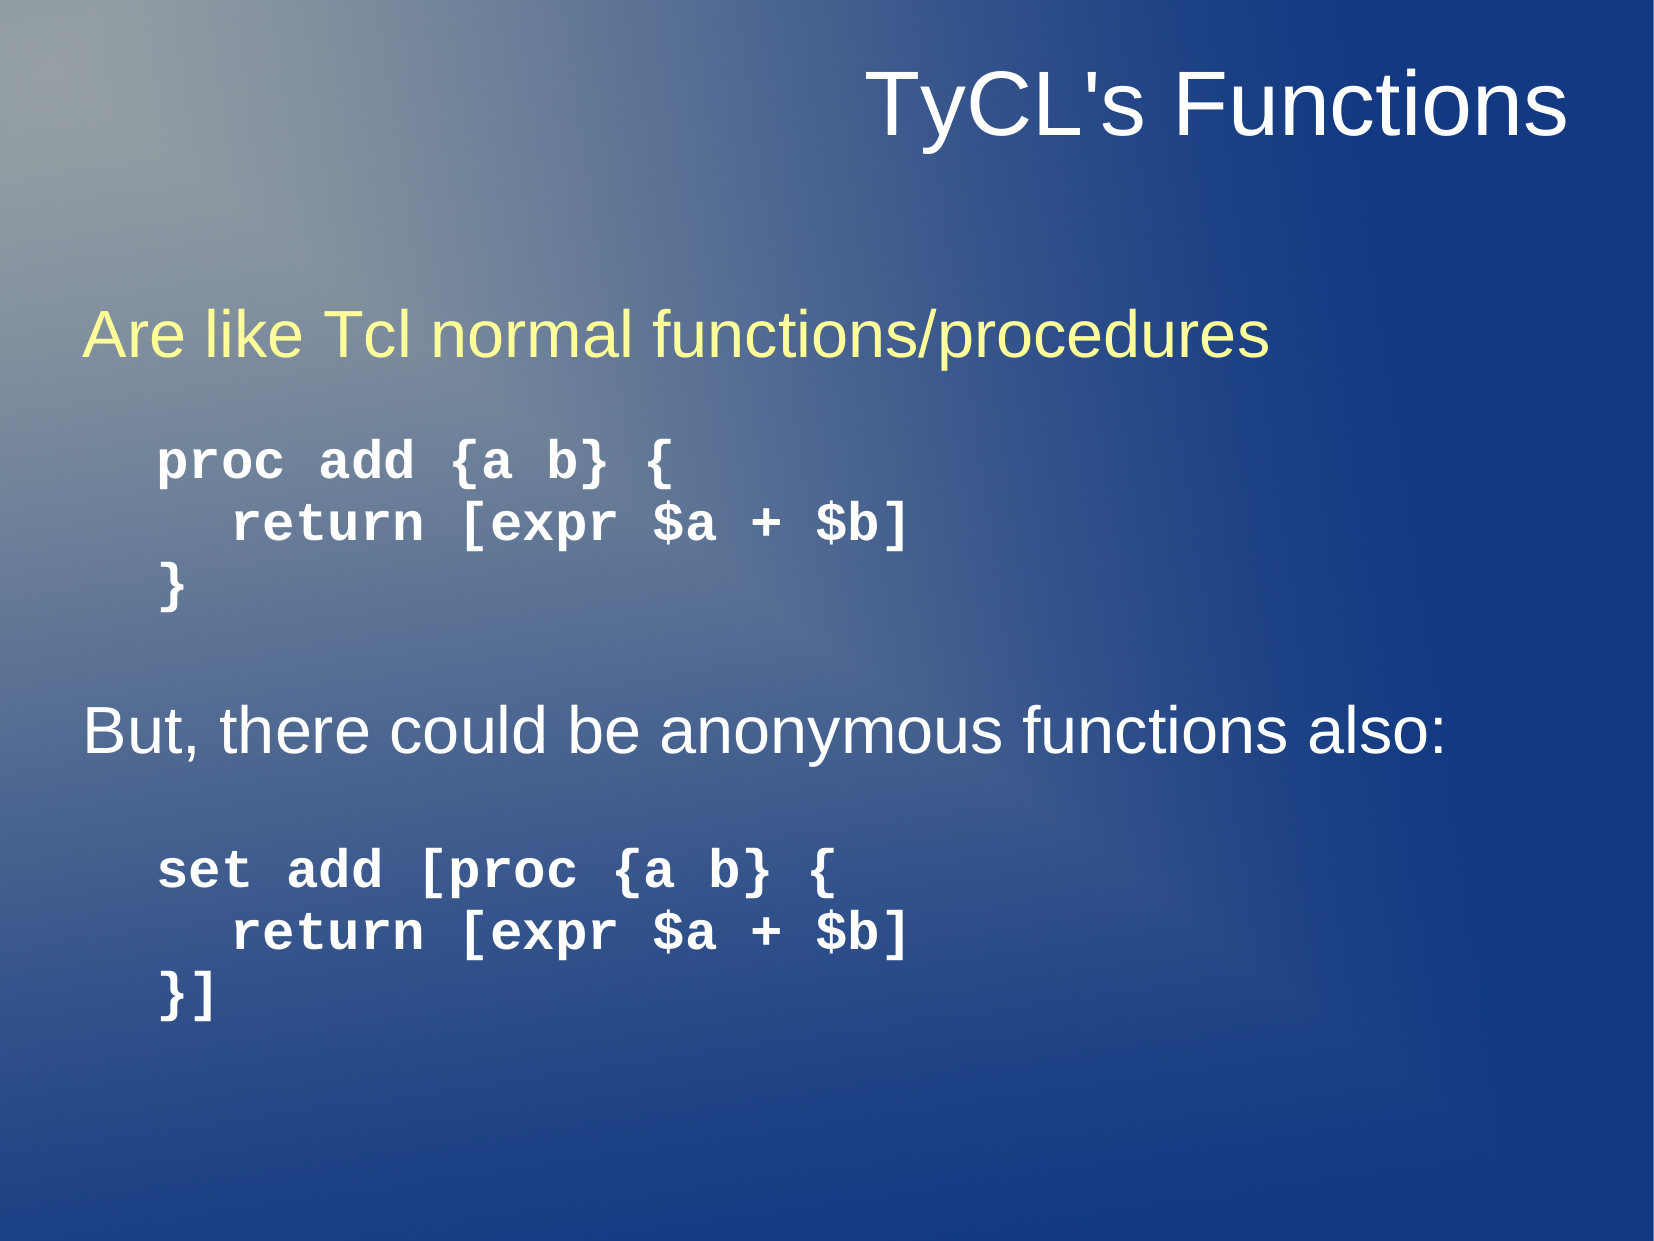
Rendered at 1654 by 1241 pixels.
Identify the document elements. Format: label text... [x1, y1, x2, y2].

subtitle Are like Tcl normal functions/procedures proc add {a b} { return [expr $a + $b] } But, there could be anonymous functions also: set add [proc {a b} { return [expr $a + $b] }] [82, 297, 1571, 1102]
title TyCL's Functions [82, 52, 1571, 155]
picture [0, 0, 1654, 1241]
